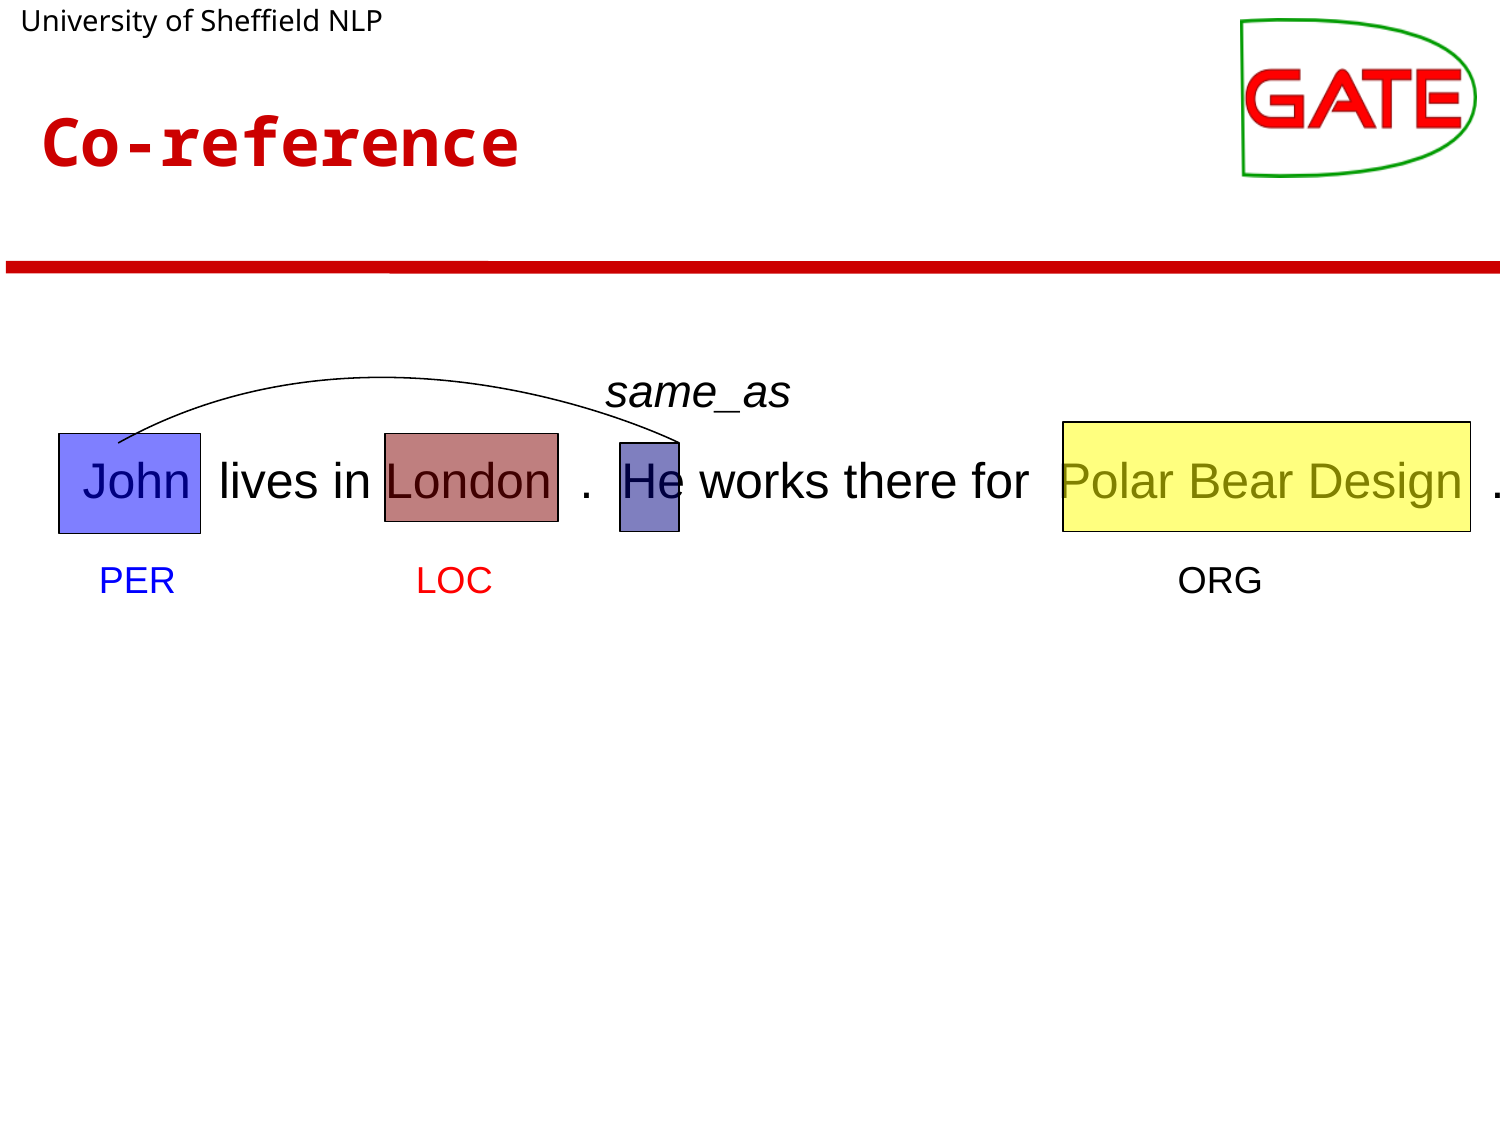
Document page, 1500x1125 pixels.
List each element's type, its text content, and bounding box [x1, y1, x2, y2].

text_box [59, 433, 201, 534]
text_box PER [84, 548, 213, 680]
text_box John lives in London . He works there for Polar Bear Design . [67, 441, 1500, 576]
title Co-reference [41, 45, 1384, 240]
text_box [620, 442, 680, 532]
text_box [1062, 421, 1471, 532]
picture [1240, 18, 1477, 178]
text_box same_as [590, 354, 807, 425]
text_box ORG [1162, 548, 1302, 621]
text_box [384, 433, 558, 522]
text_box LOC [400, 548, 529, 629]
